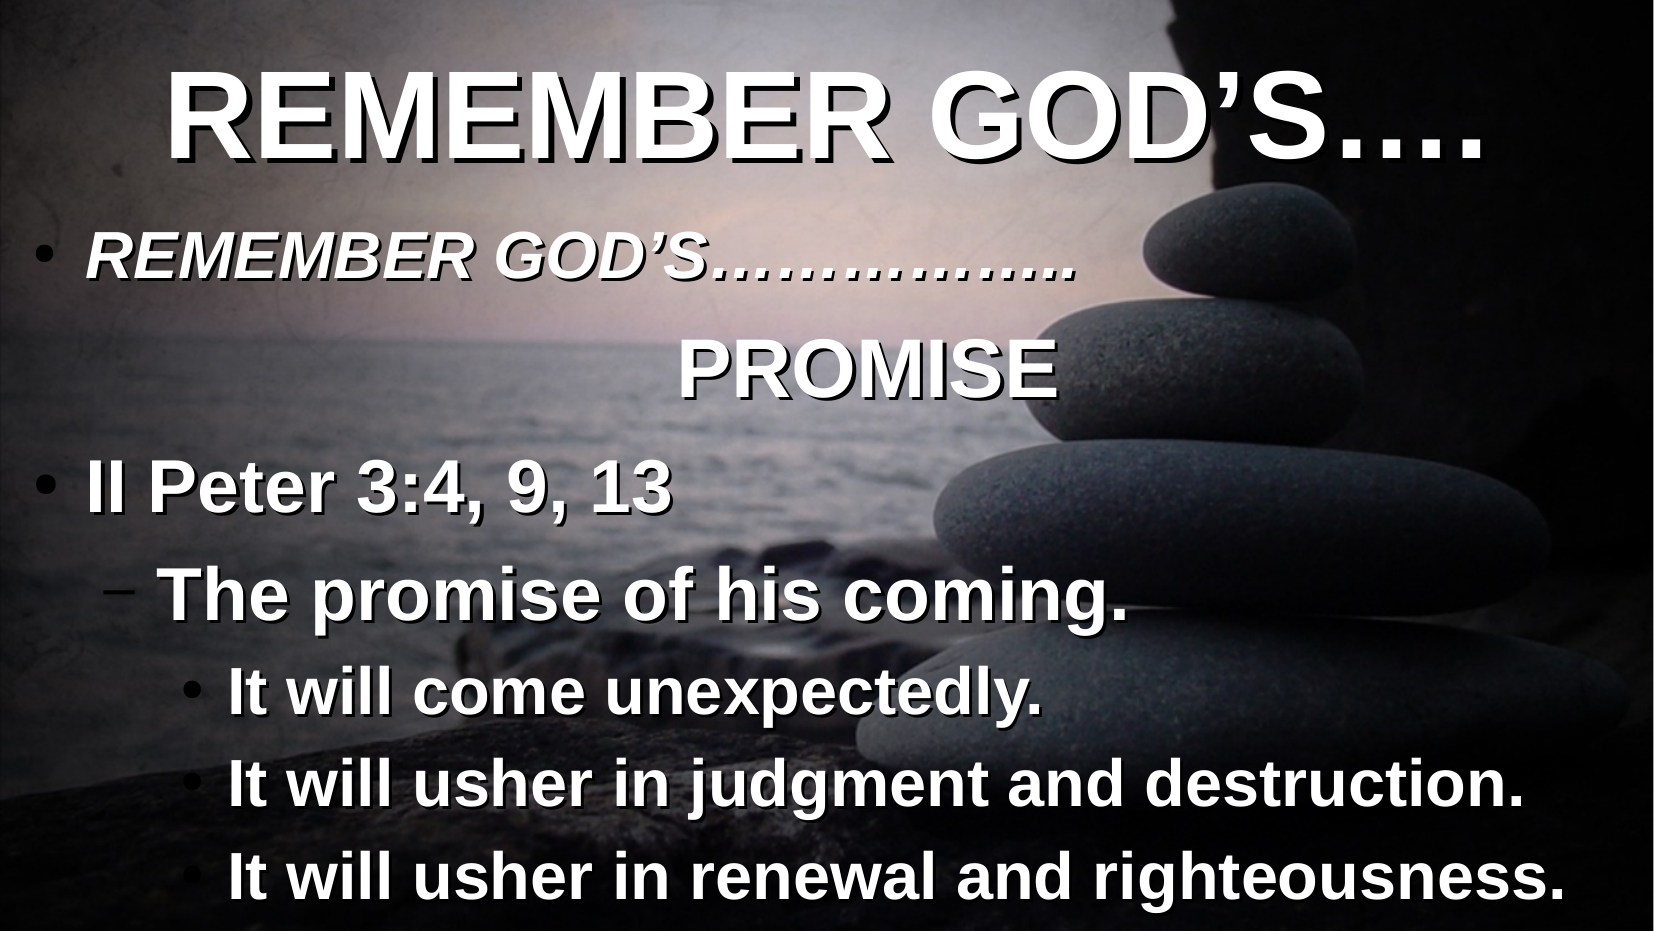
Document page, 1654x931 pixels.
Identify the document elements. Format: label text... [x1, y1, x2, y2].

list REMEMBER GOD’S…………….. PROMISE II Peter 3:4, 9, 13 The promise of his coming. It will come unexpectedly. It will usher in judgment and destruction. It will usher in renewal and righteousness. [15, 217, 1651, 931]
title REMEMBER GOD’S…. [82, 37, 1571, 193]
picture [0, 0, 1654, 931]
